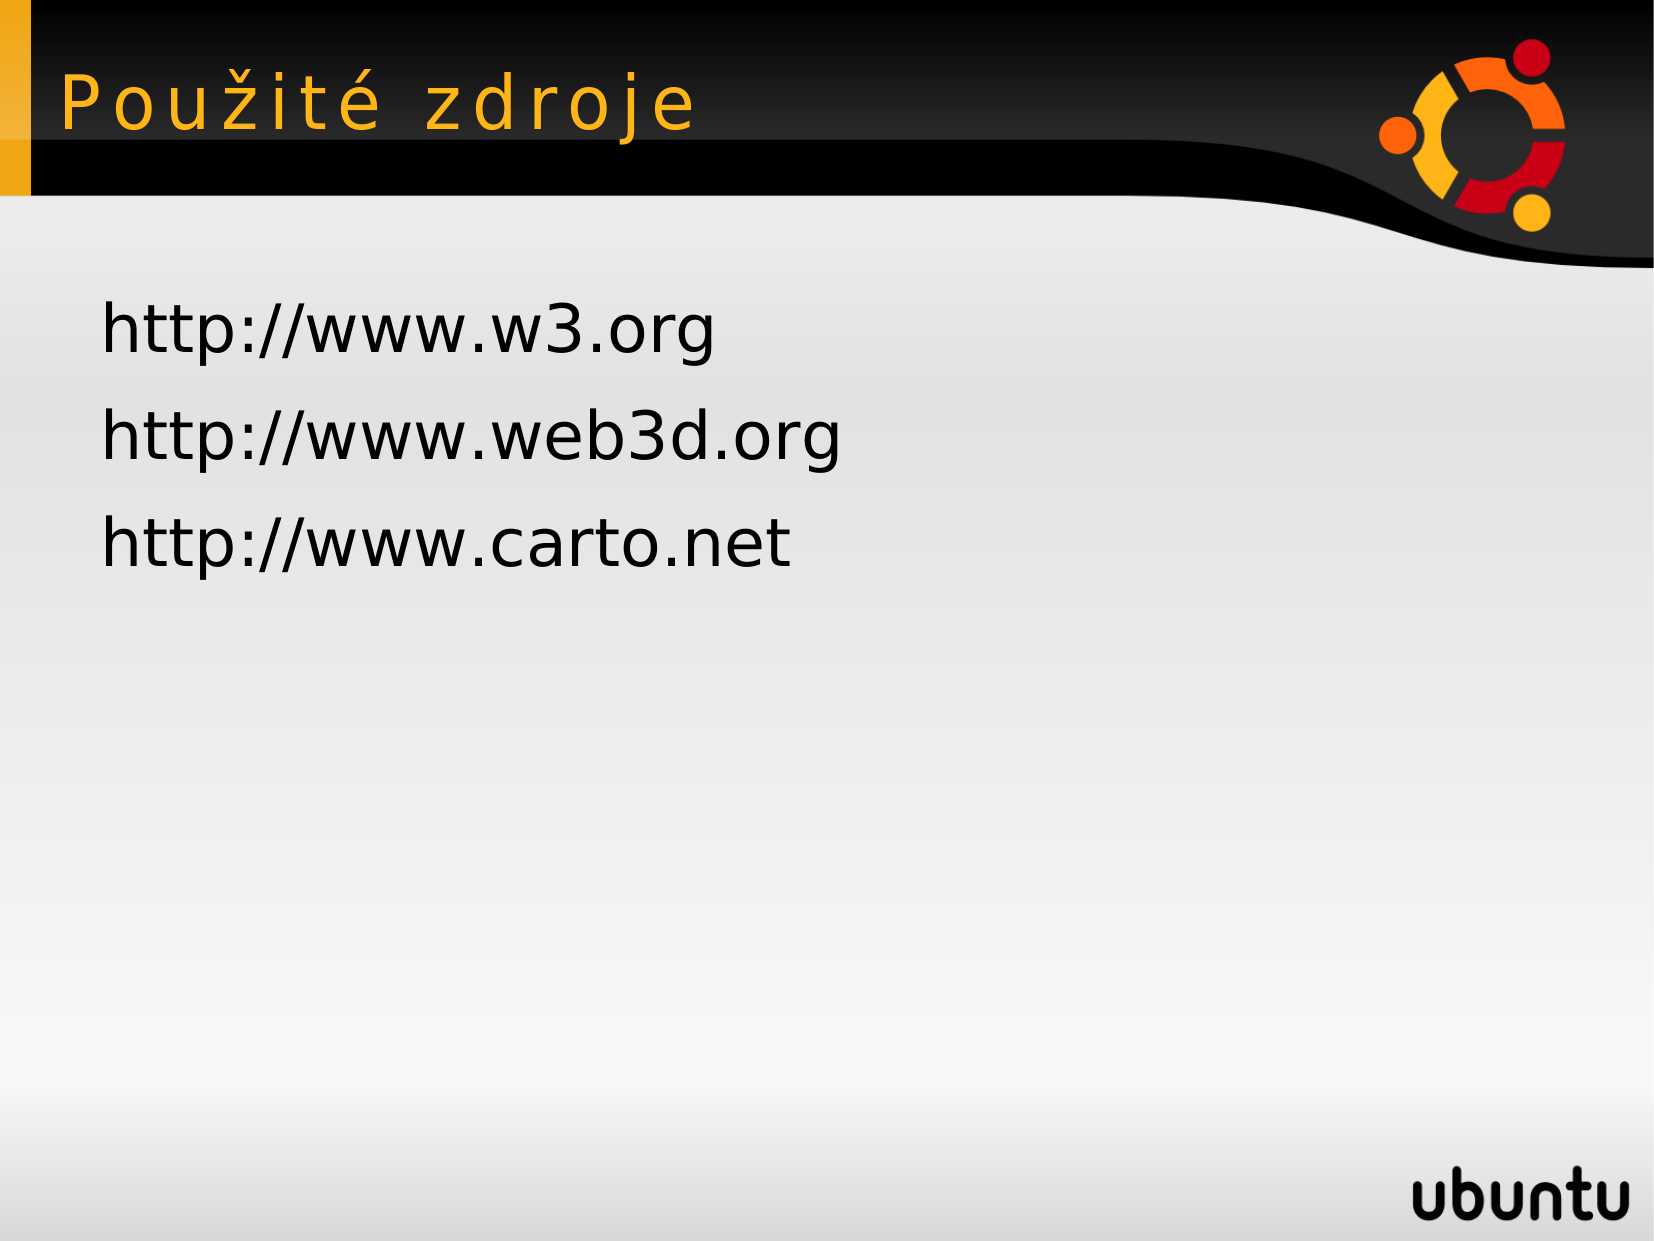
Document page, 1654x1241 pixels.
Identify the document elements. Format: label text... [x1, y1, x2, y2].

list http://www.w3.org http://www.web3d.org http://www.carto.net [82, 290, 1571, 1109]
title Použité zdroje [59, 29, 1270, 178]
picture [0, 0, 1654, 1241]
